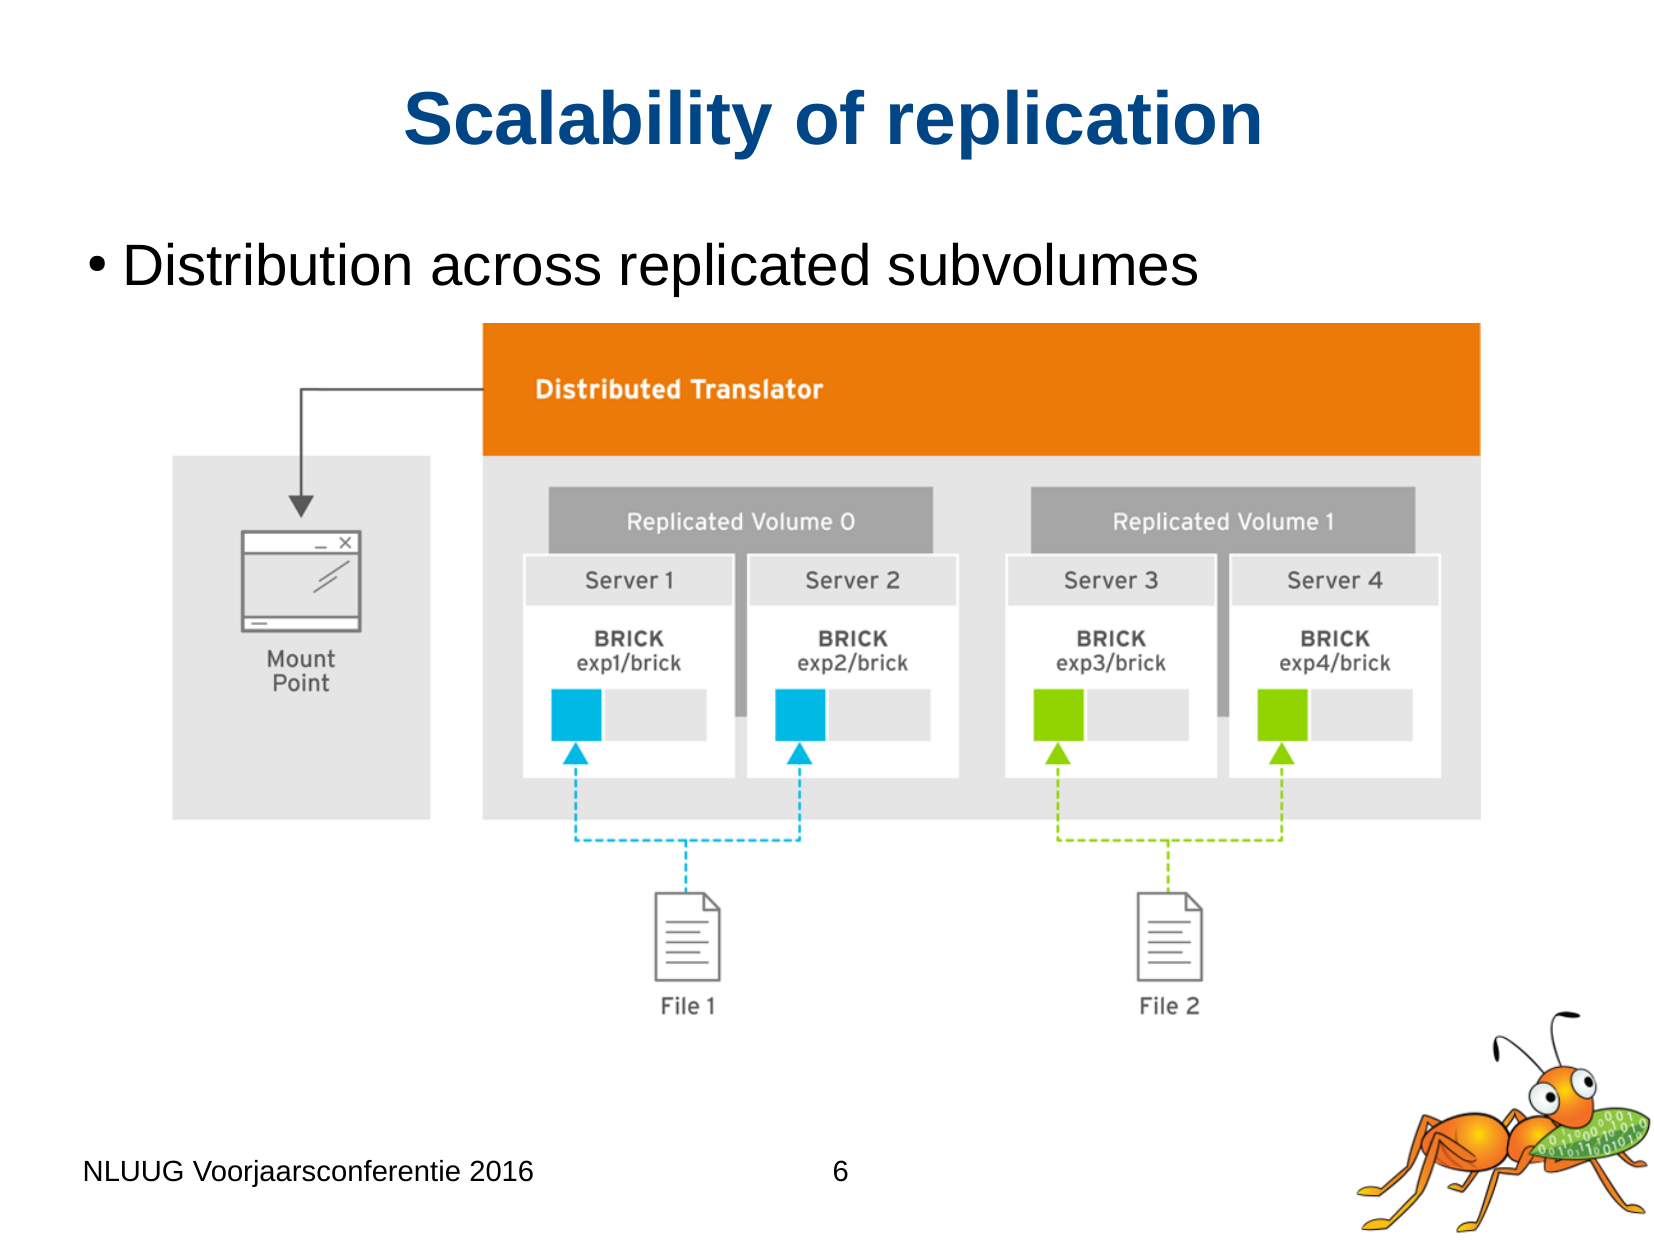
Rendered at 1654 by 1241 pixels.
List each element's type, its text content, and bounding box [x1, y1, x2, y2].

picture [172, 323, 1481, 1035]
list Distribution across replicated subvolumes [86, 232, 1576, 1111]
title Scalability of replication [90, 15, 1579, 223]
picture [1353, 1009, 1654, 1235]
